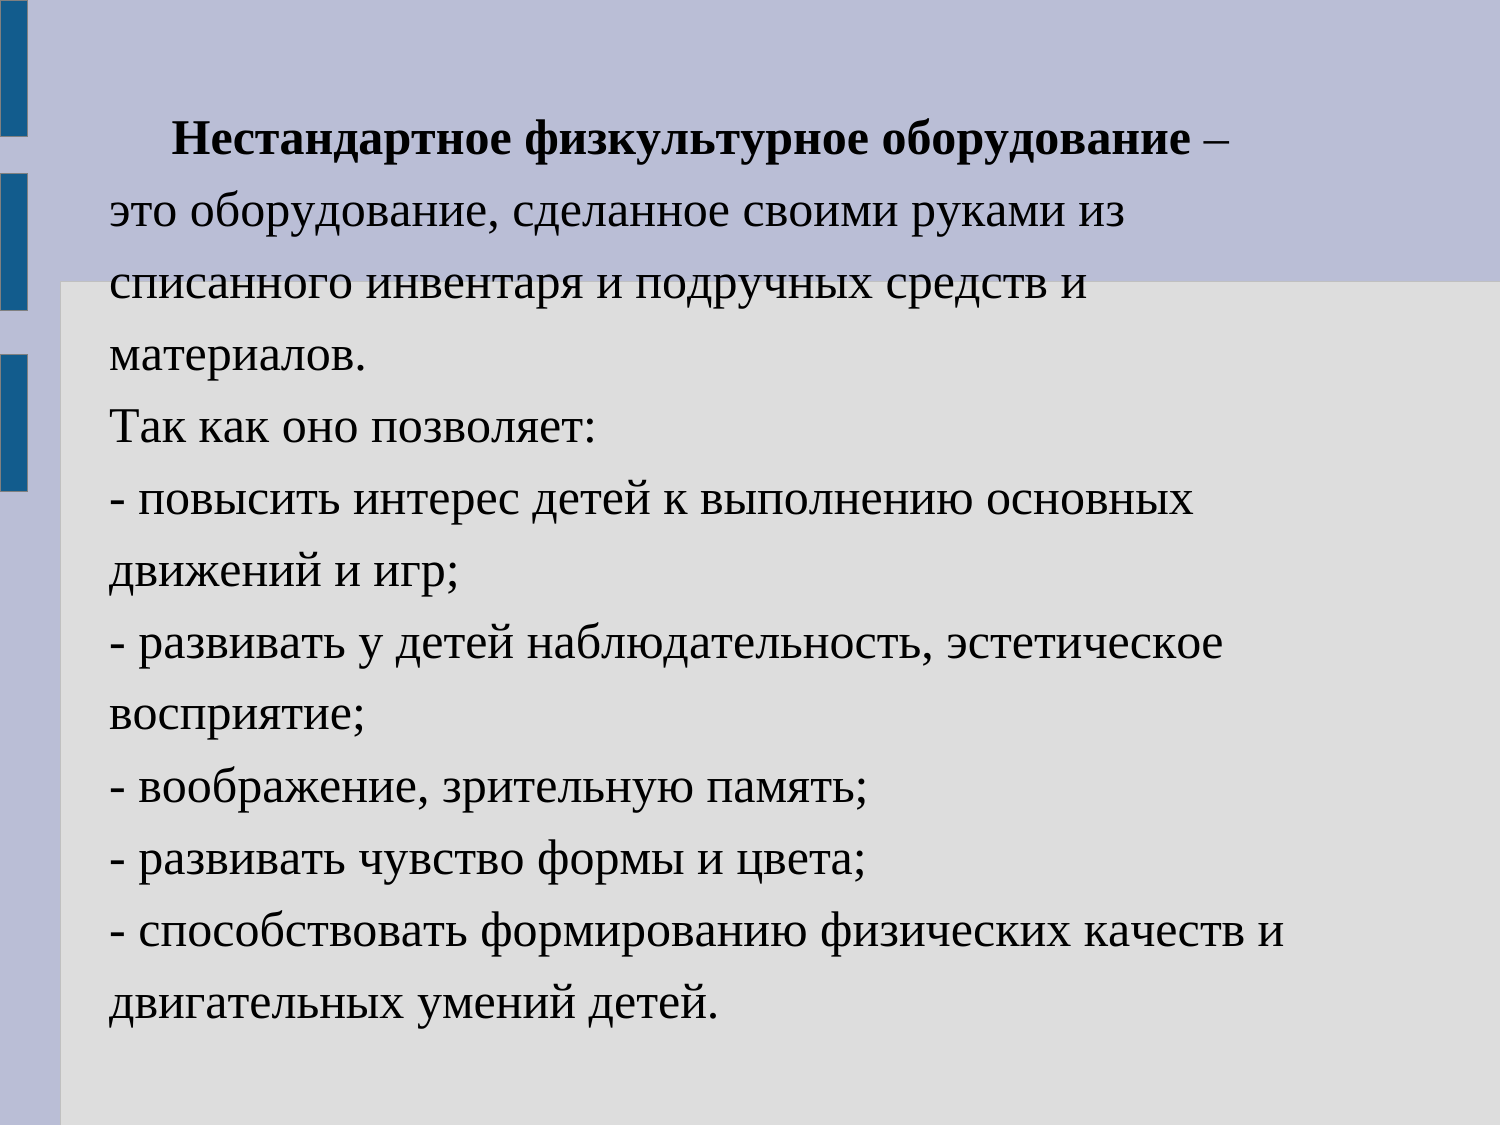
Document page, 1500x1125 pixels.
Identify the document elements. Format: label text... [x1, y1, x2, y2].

list Нестандартное физкультурное оборудование – это оборудование, сделанное своими руками из списанного инвентаря и подручных средств и материалов. Так как оно позволяет: - повысить интерес детей к выполнению основных движений и игр; - развивать у детей наблюдательность, эстетическое восприятие; - воображение, зрительную память; - развивать чувство формы и цвета; - способствовать формированию физических качеств и двигательных умений детей. [94, 84, 1325, 1052]
